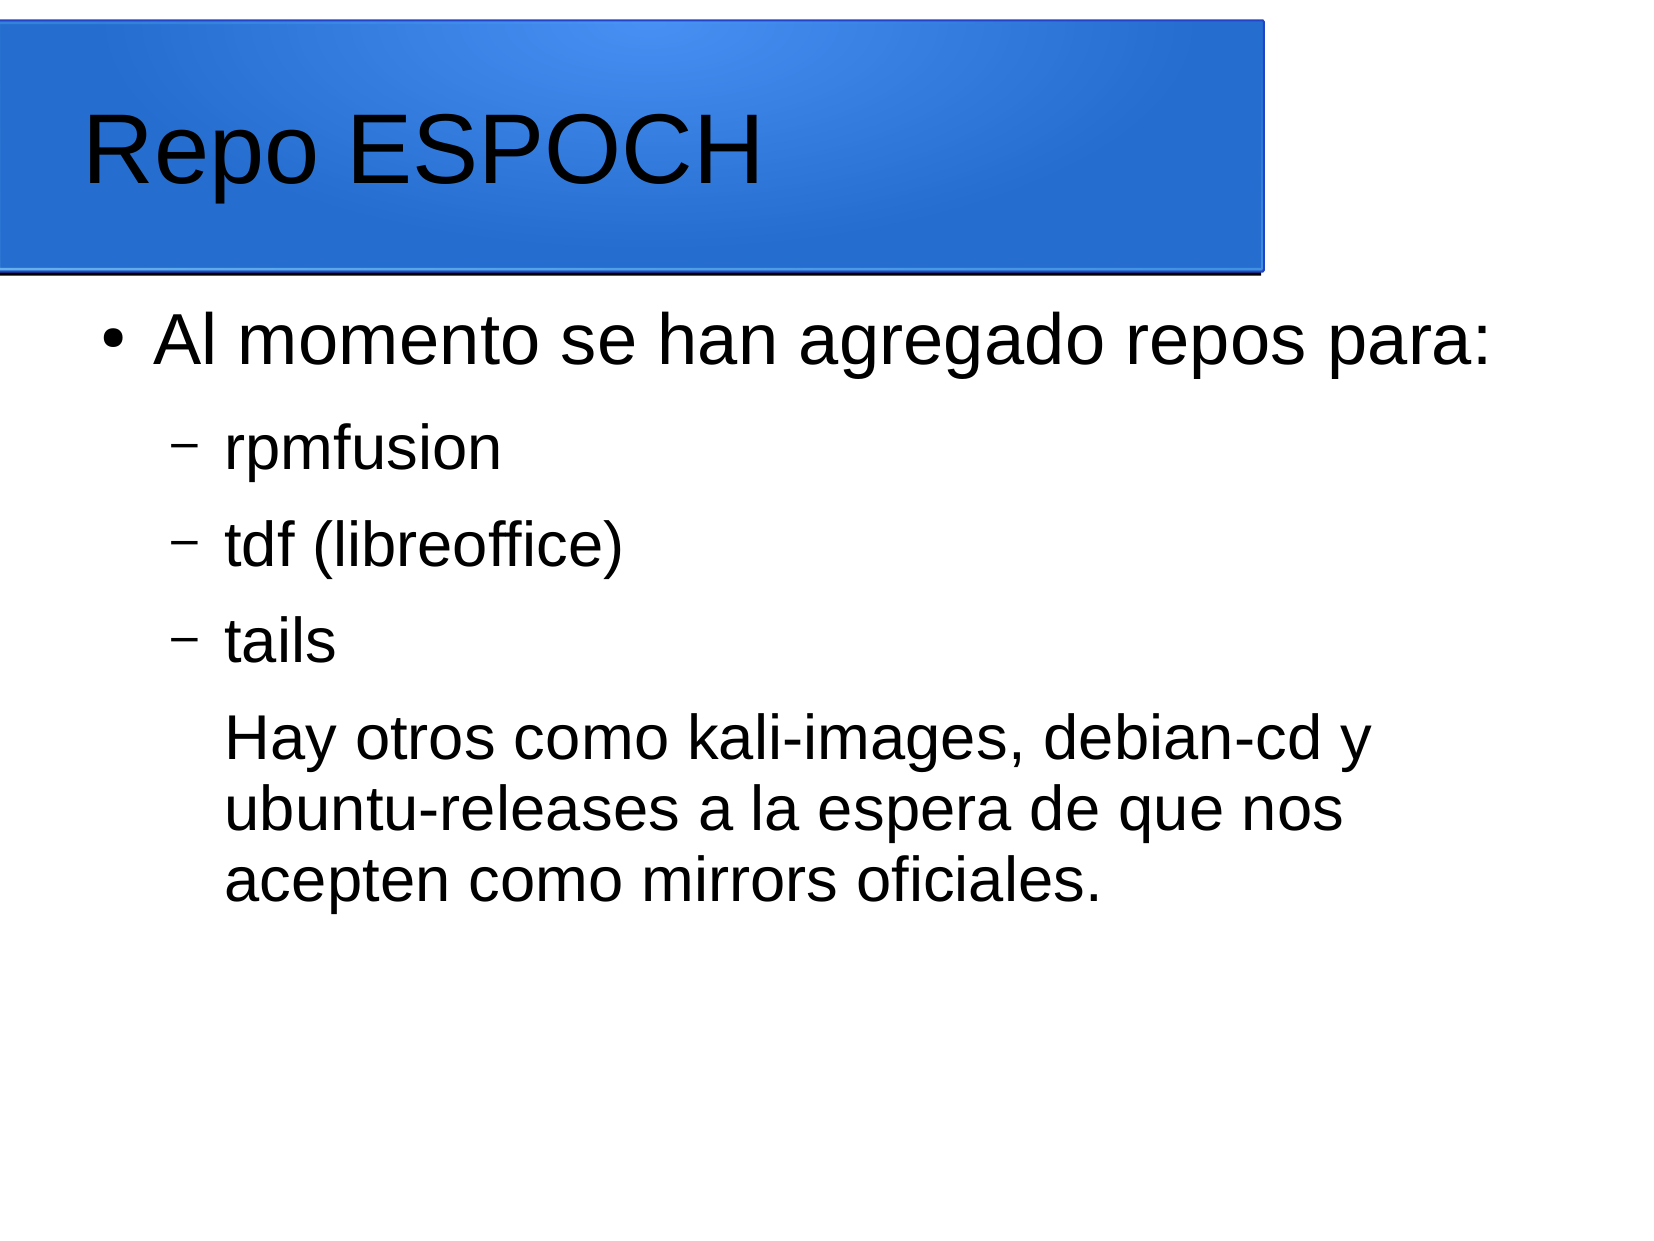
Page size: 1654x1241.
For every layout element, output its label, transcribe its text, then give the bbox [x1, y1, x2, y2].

title Repo ESPOCH [82, 47, 1235, 252]
list Al momento se han agregado repos para: rpmfusion tdf (libreoffice) tails Hay otros como kali-images, debian-cd y ubuntu-releases a la espera de que nos acepten como mirrors oficiales. [82, 299, 1571, 1019]
